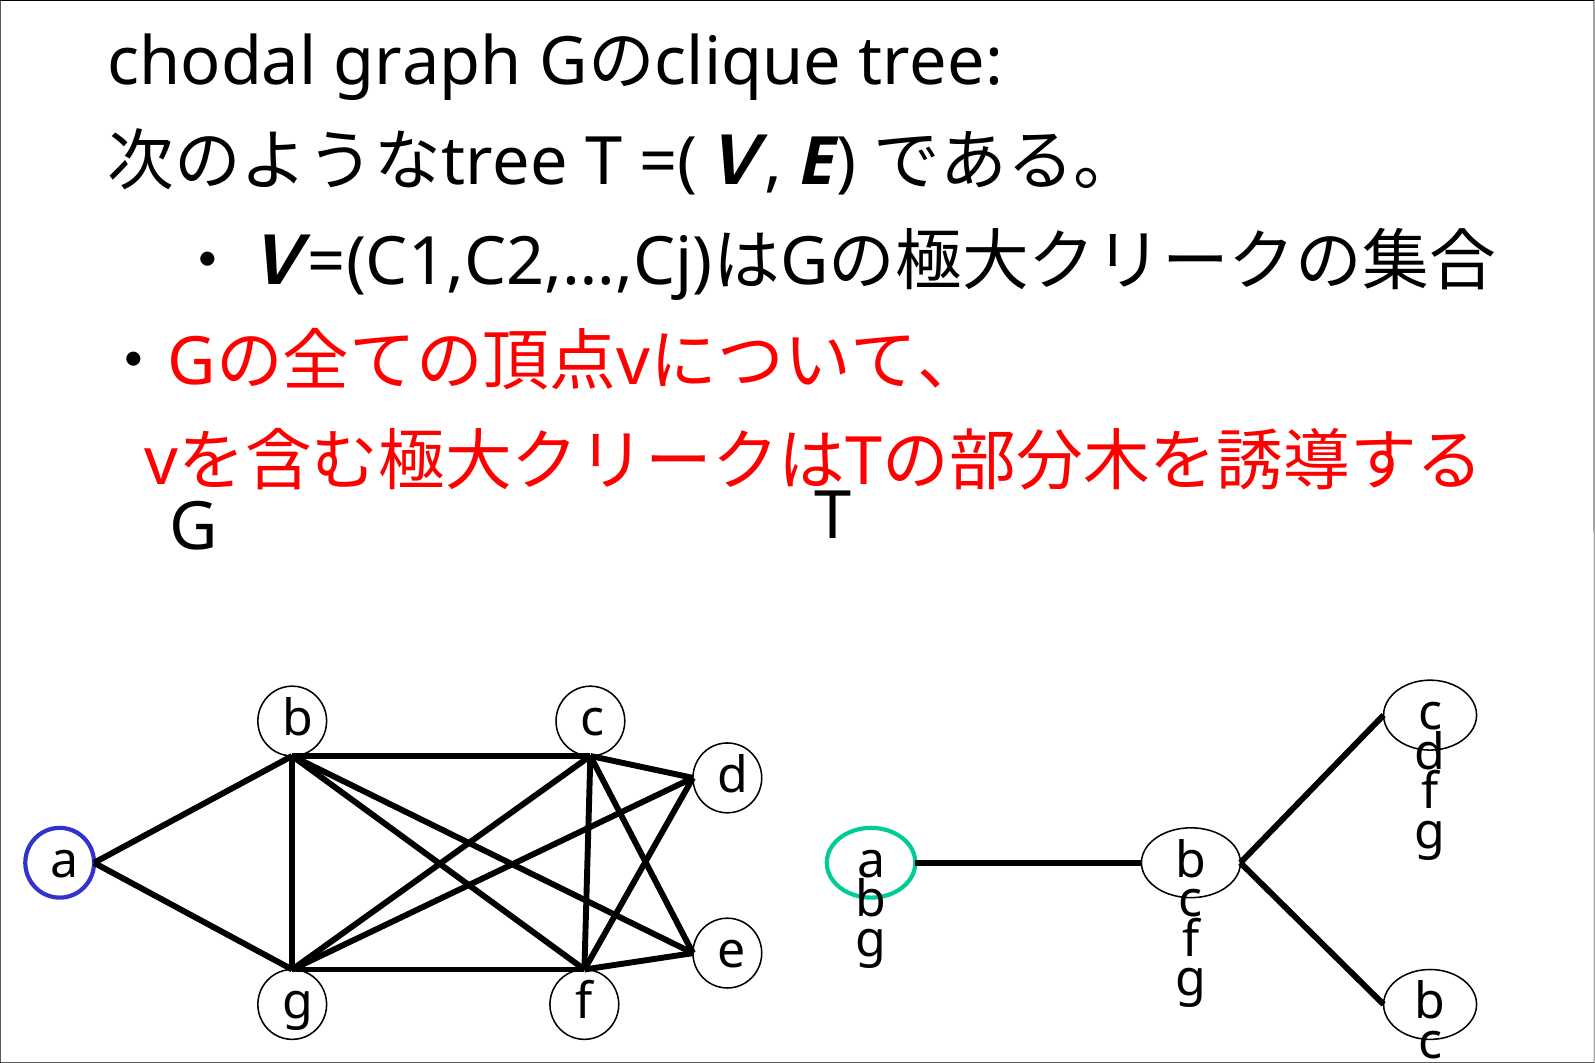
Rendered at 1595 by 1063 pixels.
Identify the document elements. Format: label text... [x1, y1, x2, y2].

text_box T [797, 472, 902, 561]
text_box abg [826, 827, 916, 897]
text_box c [556, 686, 625, 755]
text_box b [257, 686, 327, 756]
text_box <番号> [1352, 968, 1515, 1042]
text_box f [549, 971, 619, 1040]
text_box abg [864, 892, 878, 898]
text_box <番号> [1182, 971, 1196, 992]
text_box <番号> [1199, 991, 1208, 1004]
text_box d [693, 742, 762, 813]
text_box <番号> [1143, 968, 1421, 1042]
text_box e [693, 918, 762, 988]
text_box g [257, 970, 327, 1040]
text_box bcef [1383, 969, 1477, 1040]
text_box chodal graph Gのclique tree: 次のようなtree T =(Ｖ, E) である。 ・Ｖ=(C1,C2,…,Cj)はGの極大クリークの集合 ・Gの全ての頂点vについて、 vを含む極大クリークはTの部分木を誘導する [23, 27, 1595, 697]
text_box bcfg [1141, 827, 1240, 898]
text_box cdfg [1383, 680, 1477, 750]
text_box G [152, 484, 257, 573]
text_box a [25, 827, 94, 898]
